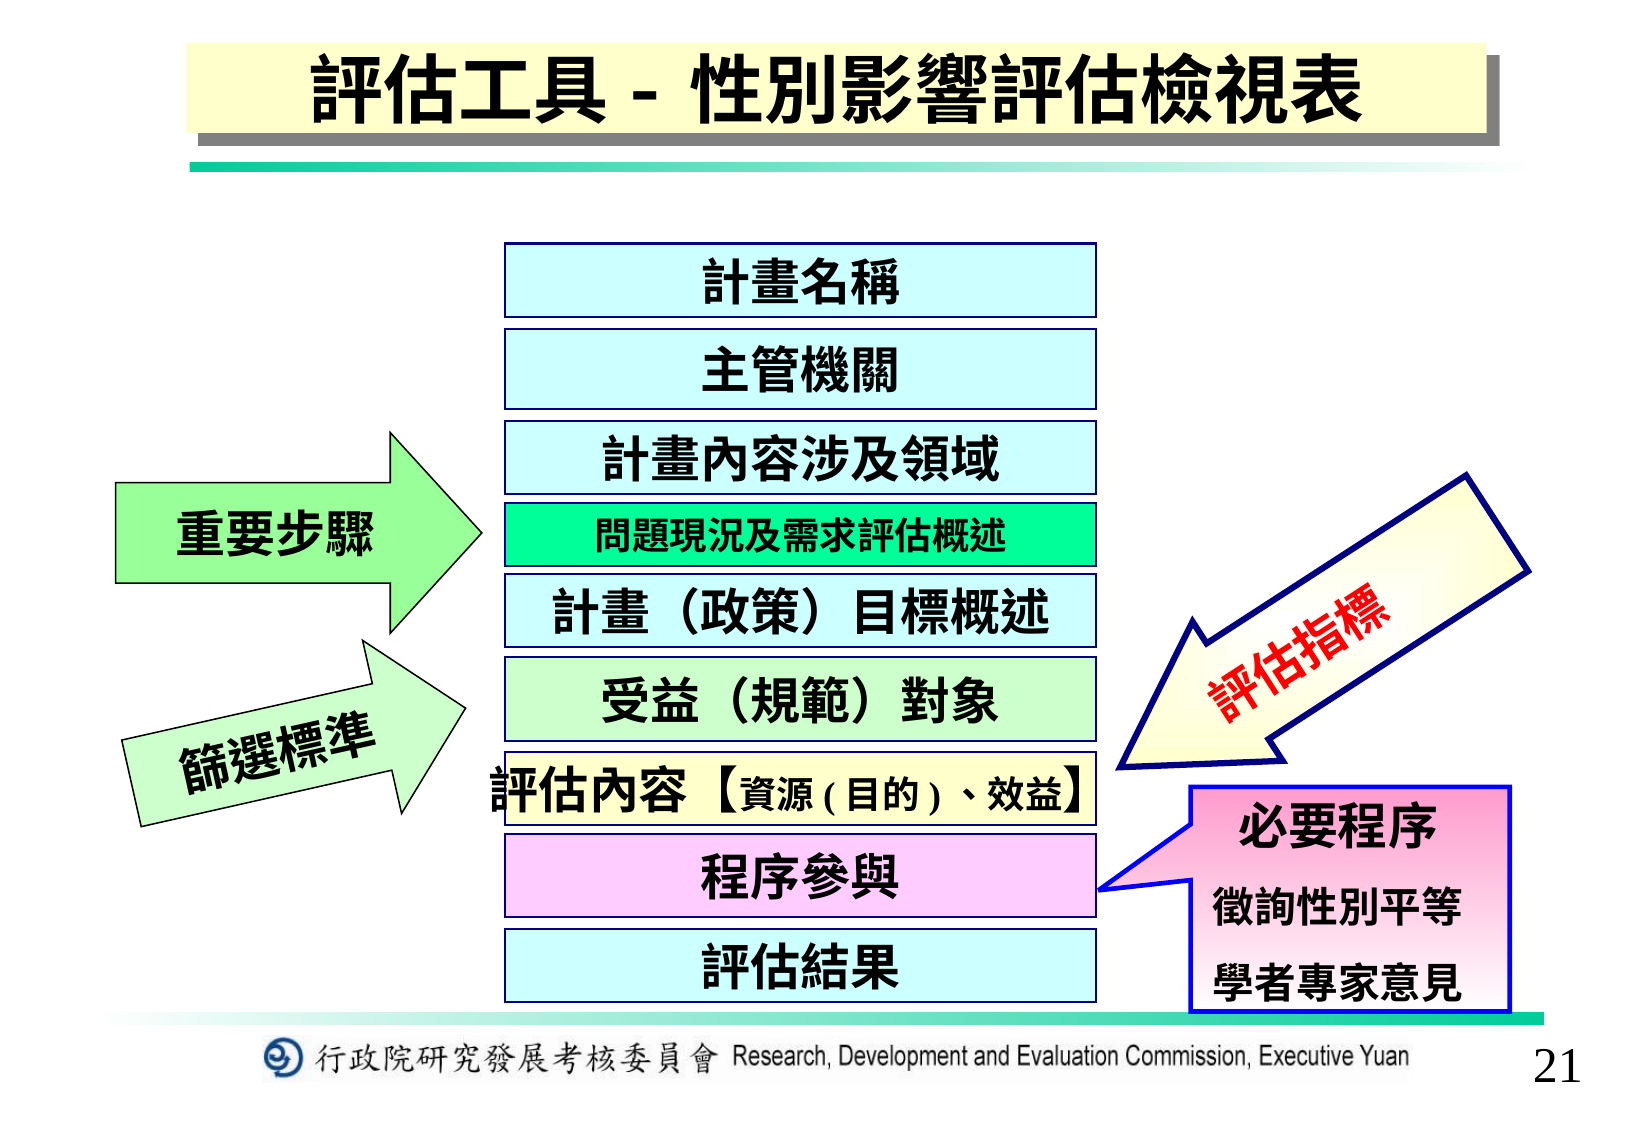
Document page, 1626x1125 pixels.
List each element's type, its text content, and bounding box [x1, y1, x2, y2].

text_box 計畫（政策）目標概述 [505, 574, 1097, 648]
text_box 受益（規範）對象 [505, 657, 1097, 742]
text_box 主管機關 [505, 329, 1097, 409]
text_box 程序參與 [505, 834, 1097, 917]
text_box 必要程序 徵詢性別平等 學者專家意見 [1143, 786, 1534, 1015]
text_box 計畫名稱 [505, 243, 1097, 317]
text_box 評估內容【資源(目的)、效益】 [505, 751, 1097, 826]
text_box 篩選標準 [121, 640, 466, 827]
text_box 評估工具-性別影響評估檢視表 [186, 42, 1487, 133]
picture [262, 1035, 1415, 1083]
text_box 重要步驟 [115, 432, 482, 634]
text_box [1098, 858, 1143, 891]
text_box 問題現況及需求評估概述 [505, 503, 1097, 567]
text_box 評估指標 [1120, 475, 1529, 768]
text_box 計畫內容涉及領域 [505, 420, 1097, 495]
text_box 評估結果 [505, 928, 1097, 1003]
